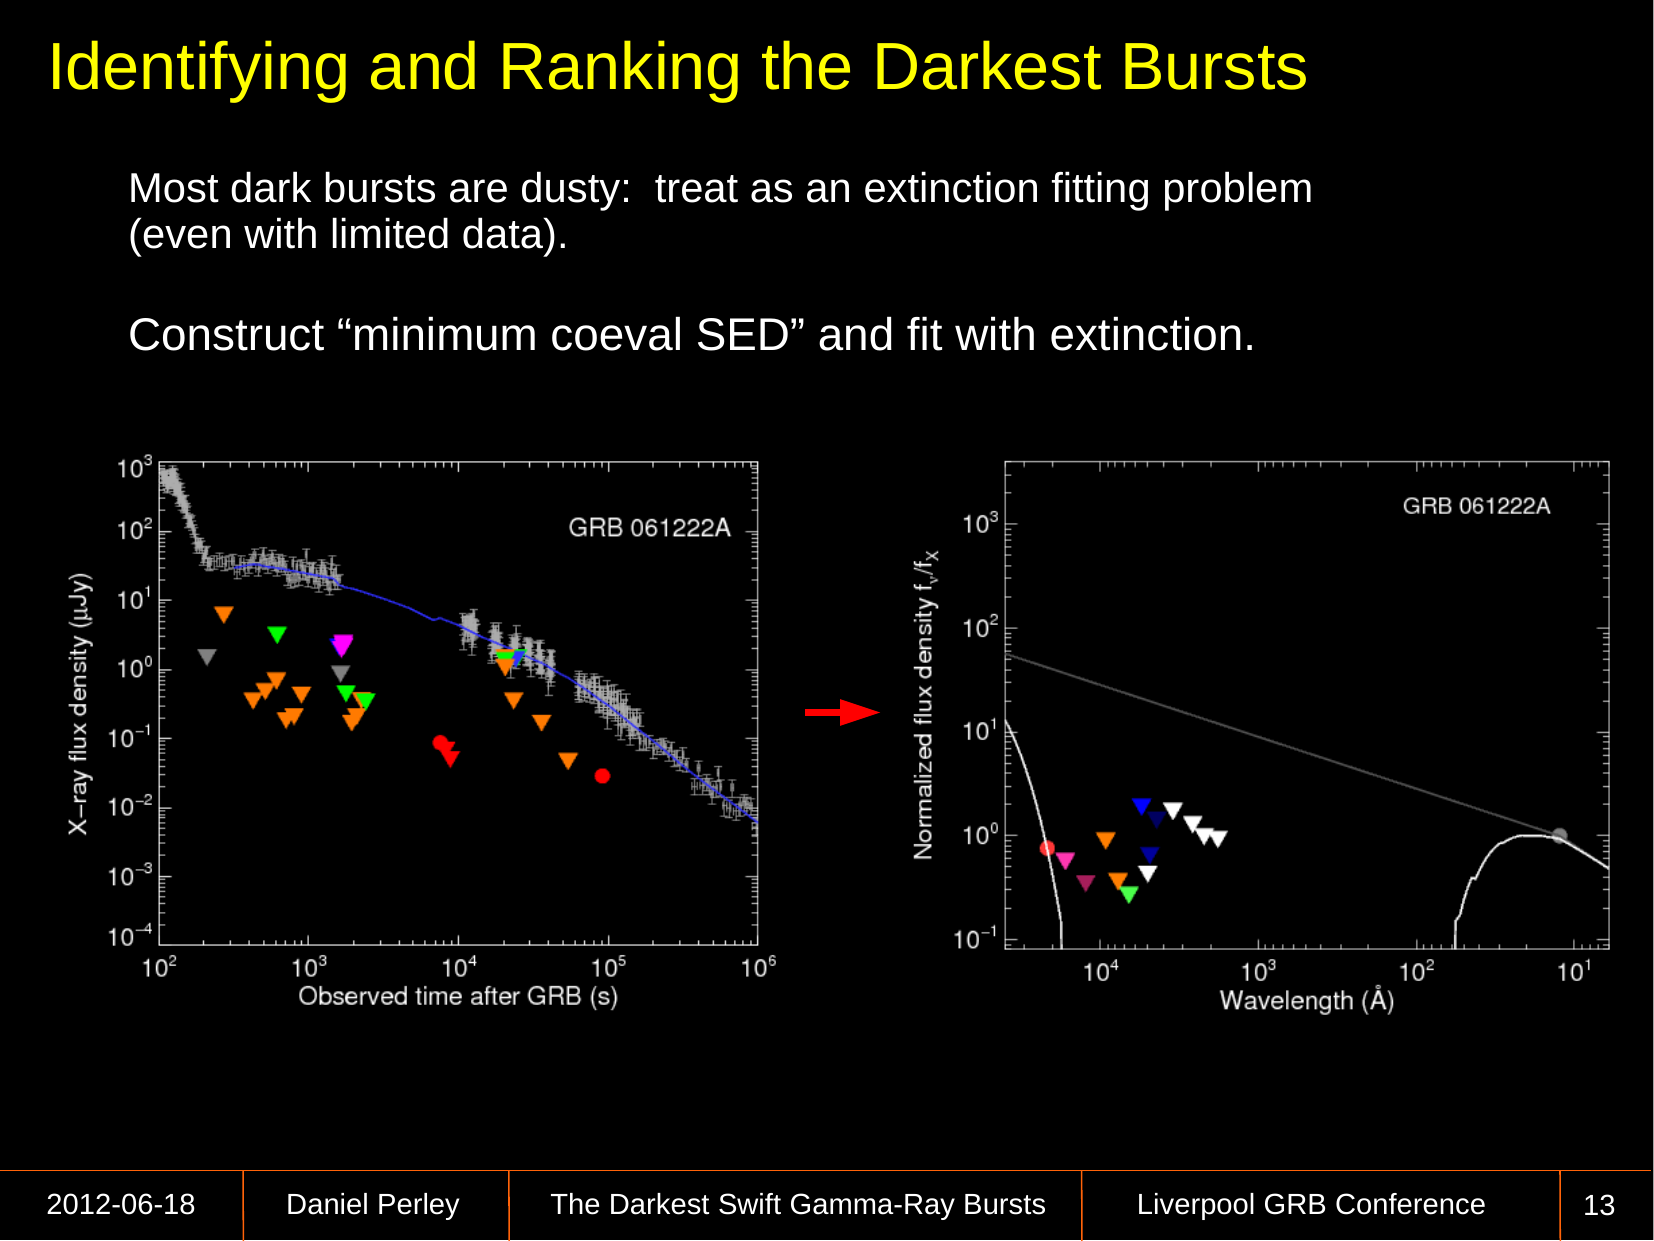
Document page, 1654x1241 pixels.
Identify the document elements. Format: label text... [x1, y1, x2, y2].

title Identifying and Ranking the Darkest Bursts [47, 25, 1564, 107]
picture [46, 452, 788, 1013]
text_box Most dark bursts are dusty: treat as an extinction fitting problem (even with limited data). Construct “minimum coeval SED” and fit with extinction. [108, 152, 1459, 372]
picture [891, 453, 1637, 1023]
